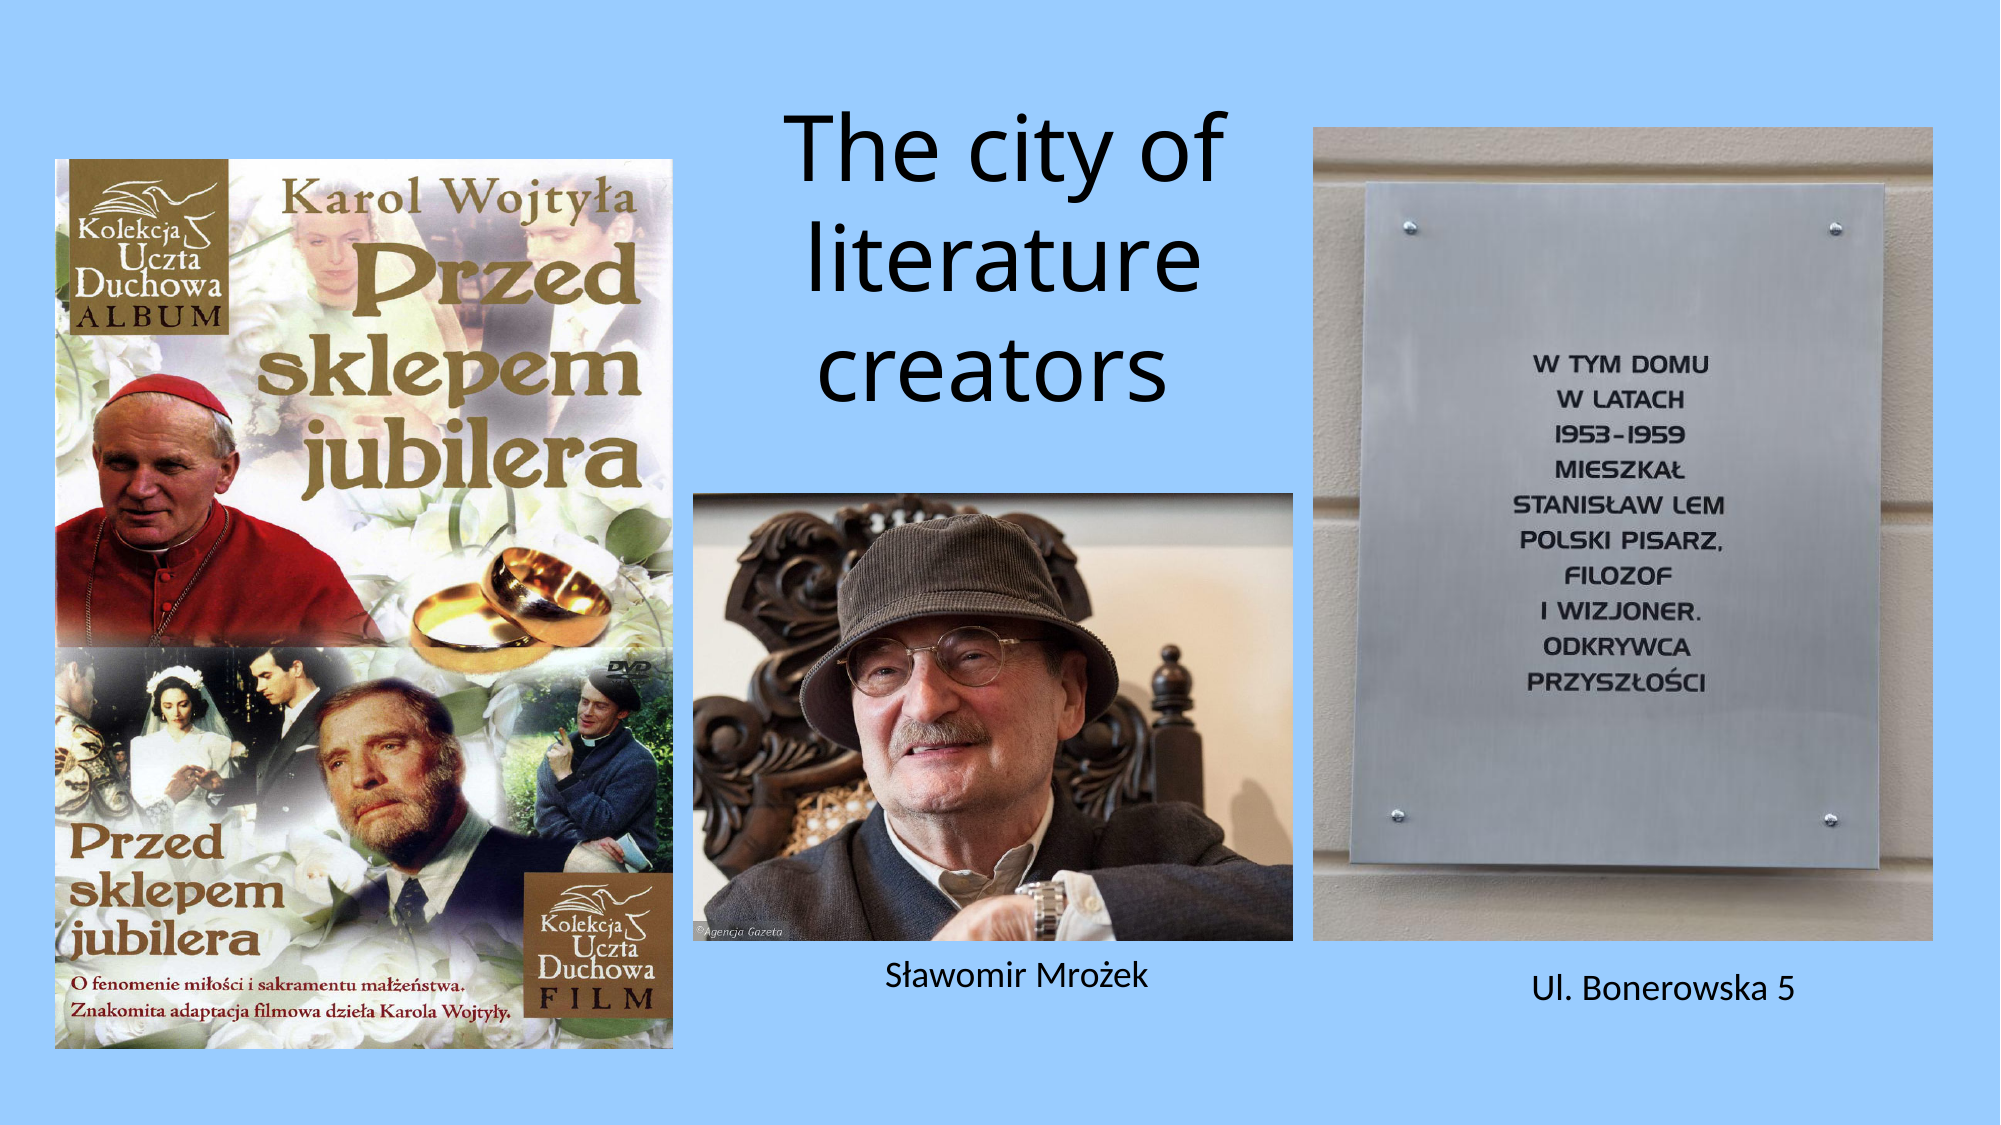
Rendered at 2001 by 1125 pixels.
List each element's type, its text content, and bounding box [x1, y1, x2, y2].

picture [1313, 127, 1933, 941]
picture [55, 159, 673, 1049]
title The city of literature creators [705, 82, 1304, 430]
text_box Sławomir Mrożek [870, 942, 1173, 1004]
text_box Ul. Bonerowska 5 [1516, 955, 1933, 1017]
picture [693, 493, 1293, 941]
